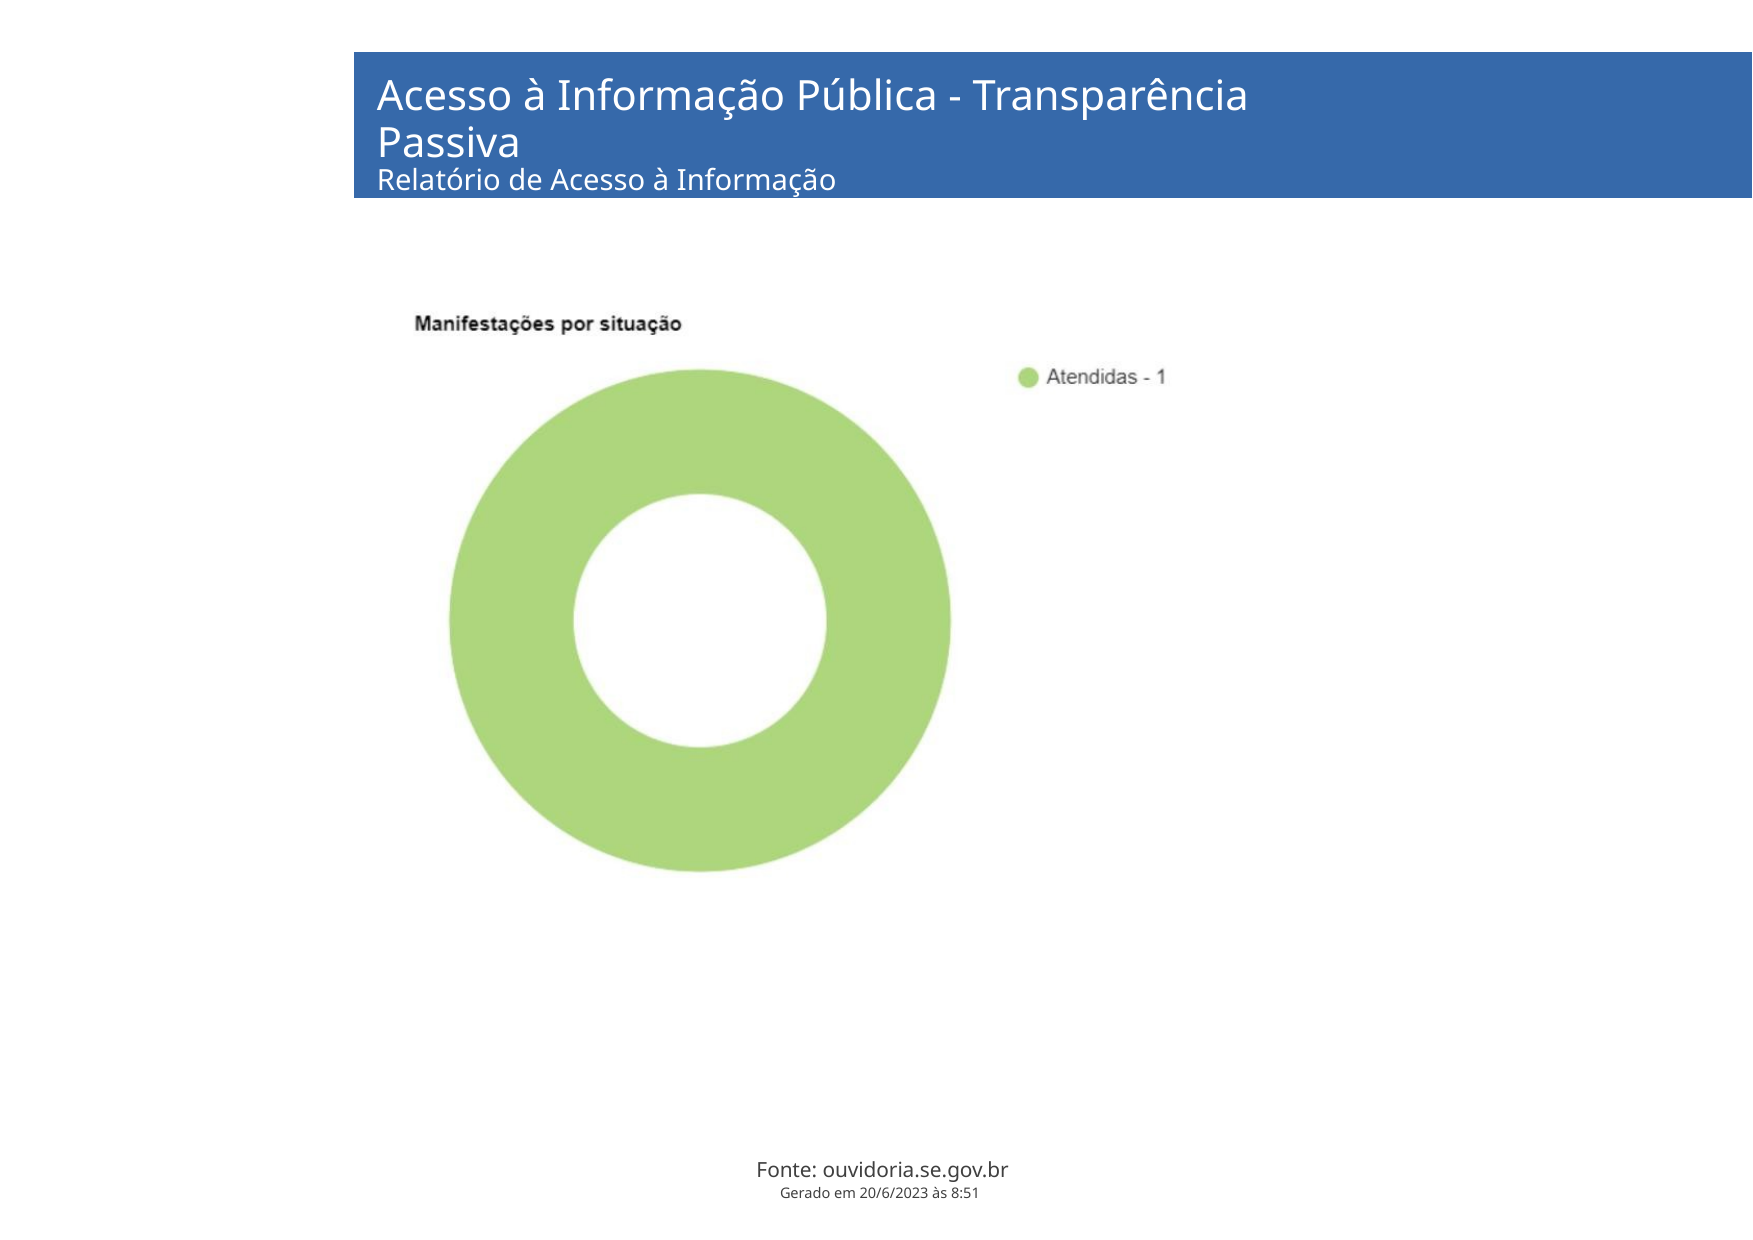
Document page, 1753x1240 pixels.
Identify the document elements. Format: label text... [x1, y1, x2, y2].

text_box [354, 52, 1752, 198]
text_box Acesso à Informação Pública - Transparência Passiva Relatório de Acesso à Informação SETURMaio a Maio de 2023 [376, 72, 1403, 228]
text_box Gerado em 20/6/2023 às 8:51 [780, 1184, 999, 1202]
text_box [155, 211, 1599, 1028]
text_box Fonte: ouvidoria.se.gov.br [756, 1158, 1023, 1182]
